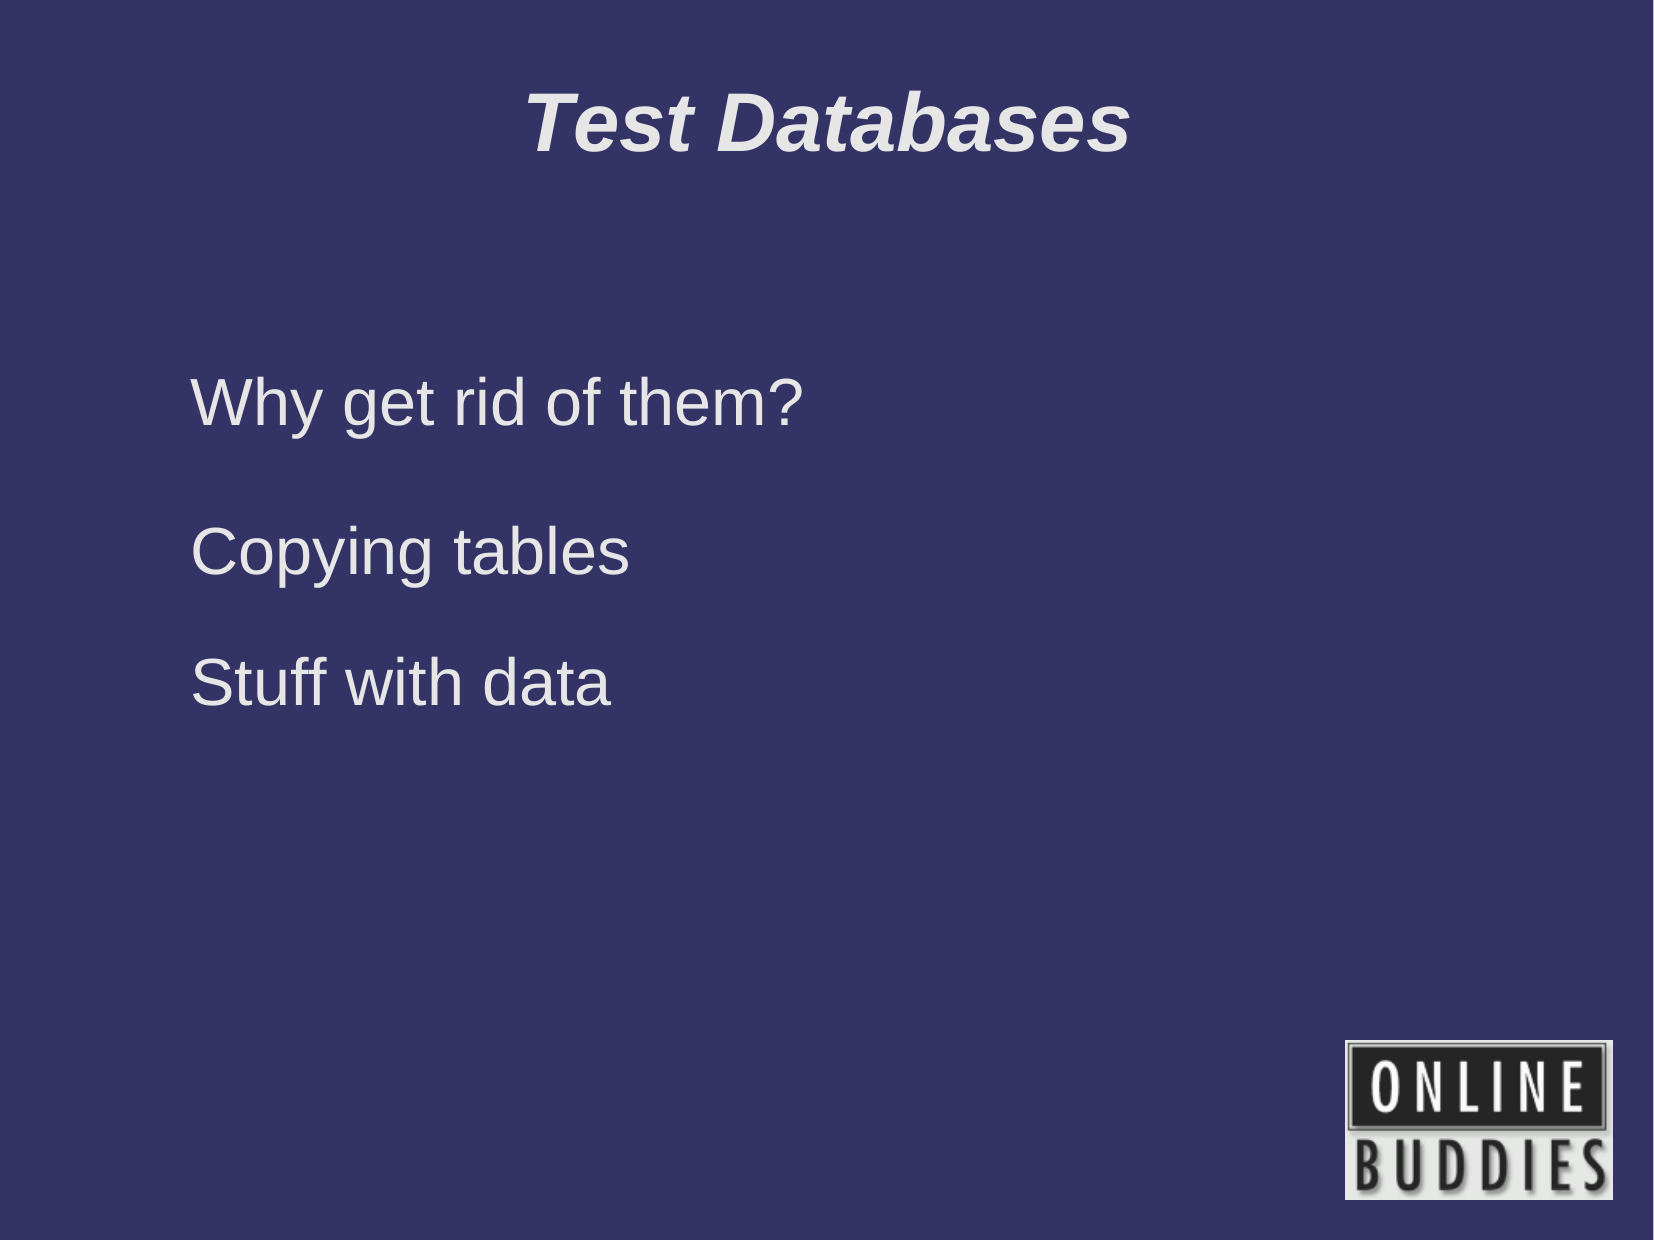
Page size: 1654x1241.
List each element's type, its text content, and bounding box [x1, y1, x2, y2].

title Test Databases [121, 19, 1534, 227]
picture [1345, 1040, 1613, 1200]
list Why get rid of them? Copying tables Stuff with data [178, 364, 1570, 1147]
